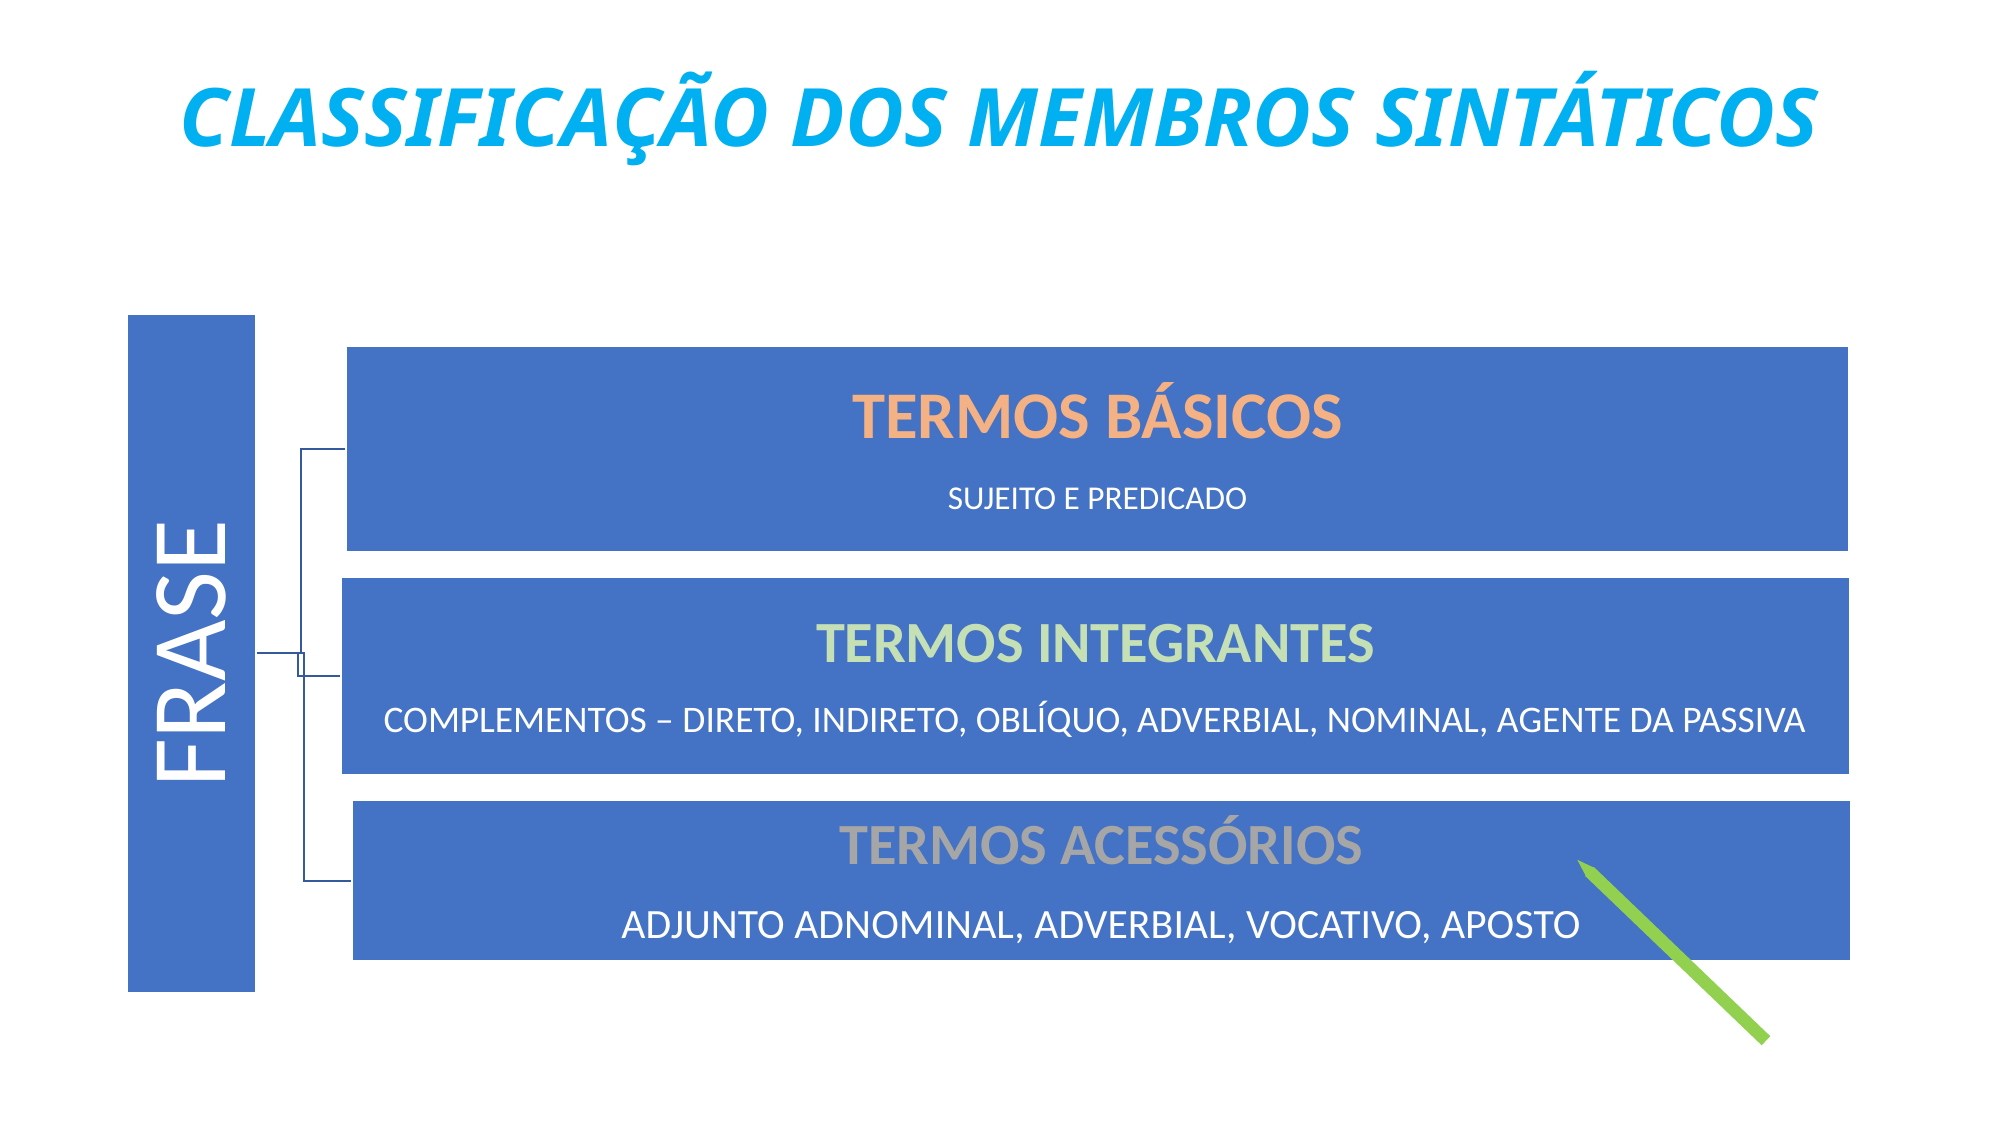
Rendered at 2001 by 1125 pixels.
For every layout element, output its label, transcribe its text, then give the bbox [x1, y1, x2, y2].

text_box TERMOS ACESSÓRIOS ADJUNTO ADNOMINAL, ADVERBIAL, VOCATIVO, APOSTO [351, 800, 1851, 962]
title CLASSIFICAÇÃO DOS MEMBROS SINTÁTICOS [137, 59, 1863, 278]
text_box TERMOS INTEGRANTES COMPLEMENTOS – DIRETO, INDIRETO, OBLÍQUO, ADVERBIAL, NOMINAL, AGENTE DA PASSIVA [340, 576, 1850, 776]
text_box TERMOS BÁSICOS SUJEITO E PREDICADO [346, 345, 1850, 553]
text_box FRASE [126, 313, 256, 994]
